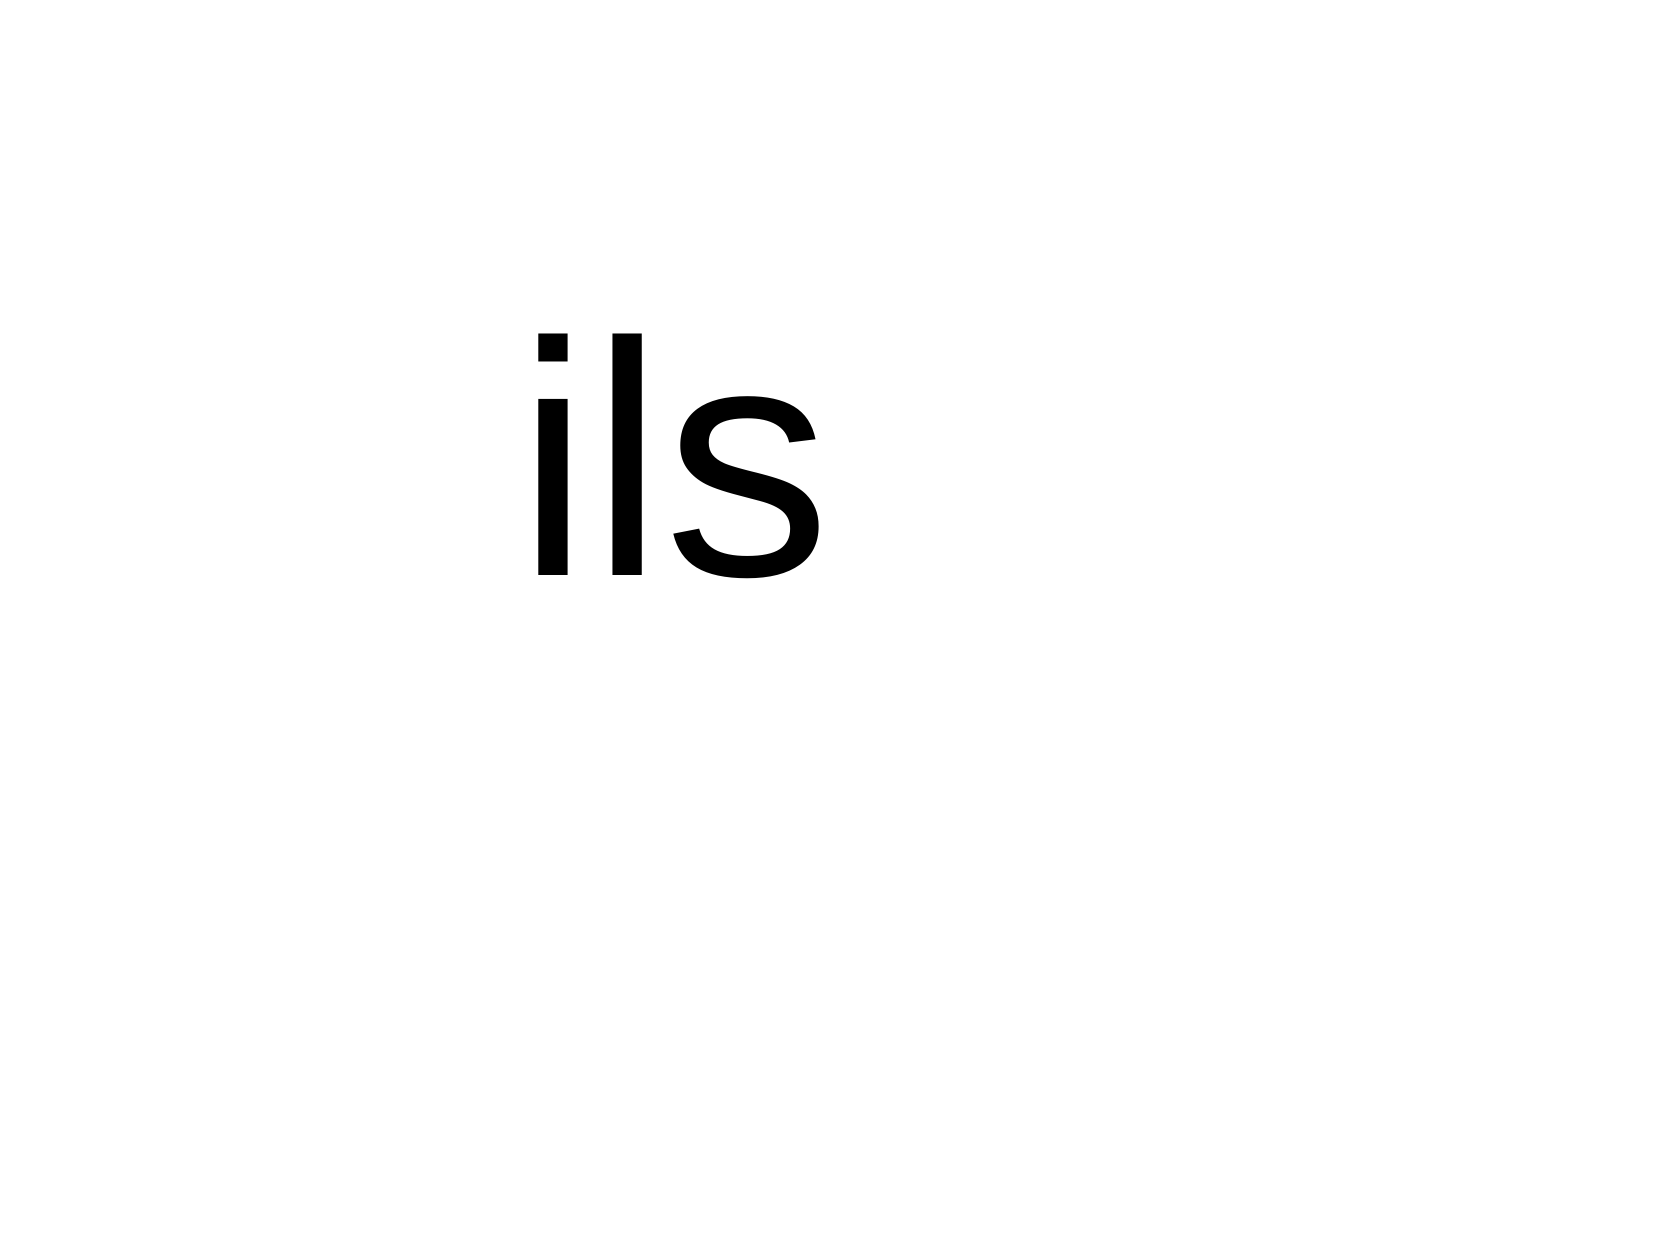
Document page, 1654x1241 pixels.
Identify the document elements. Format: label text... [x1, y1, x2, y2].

text_box ils [501, 265, 1447, 653]
